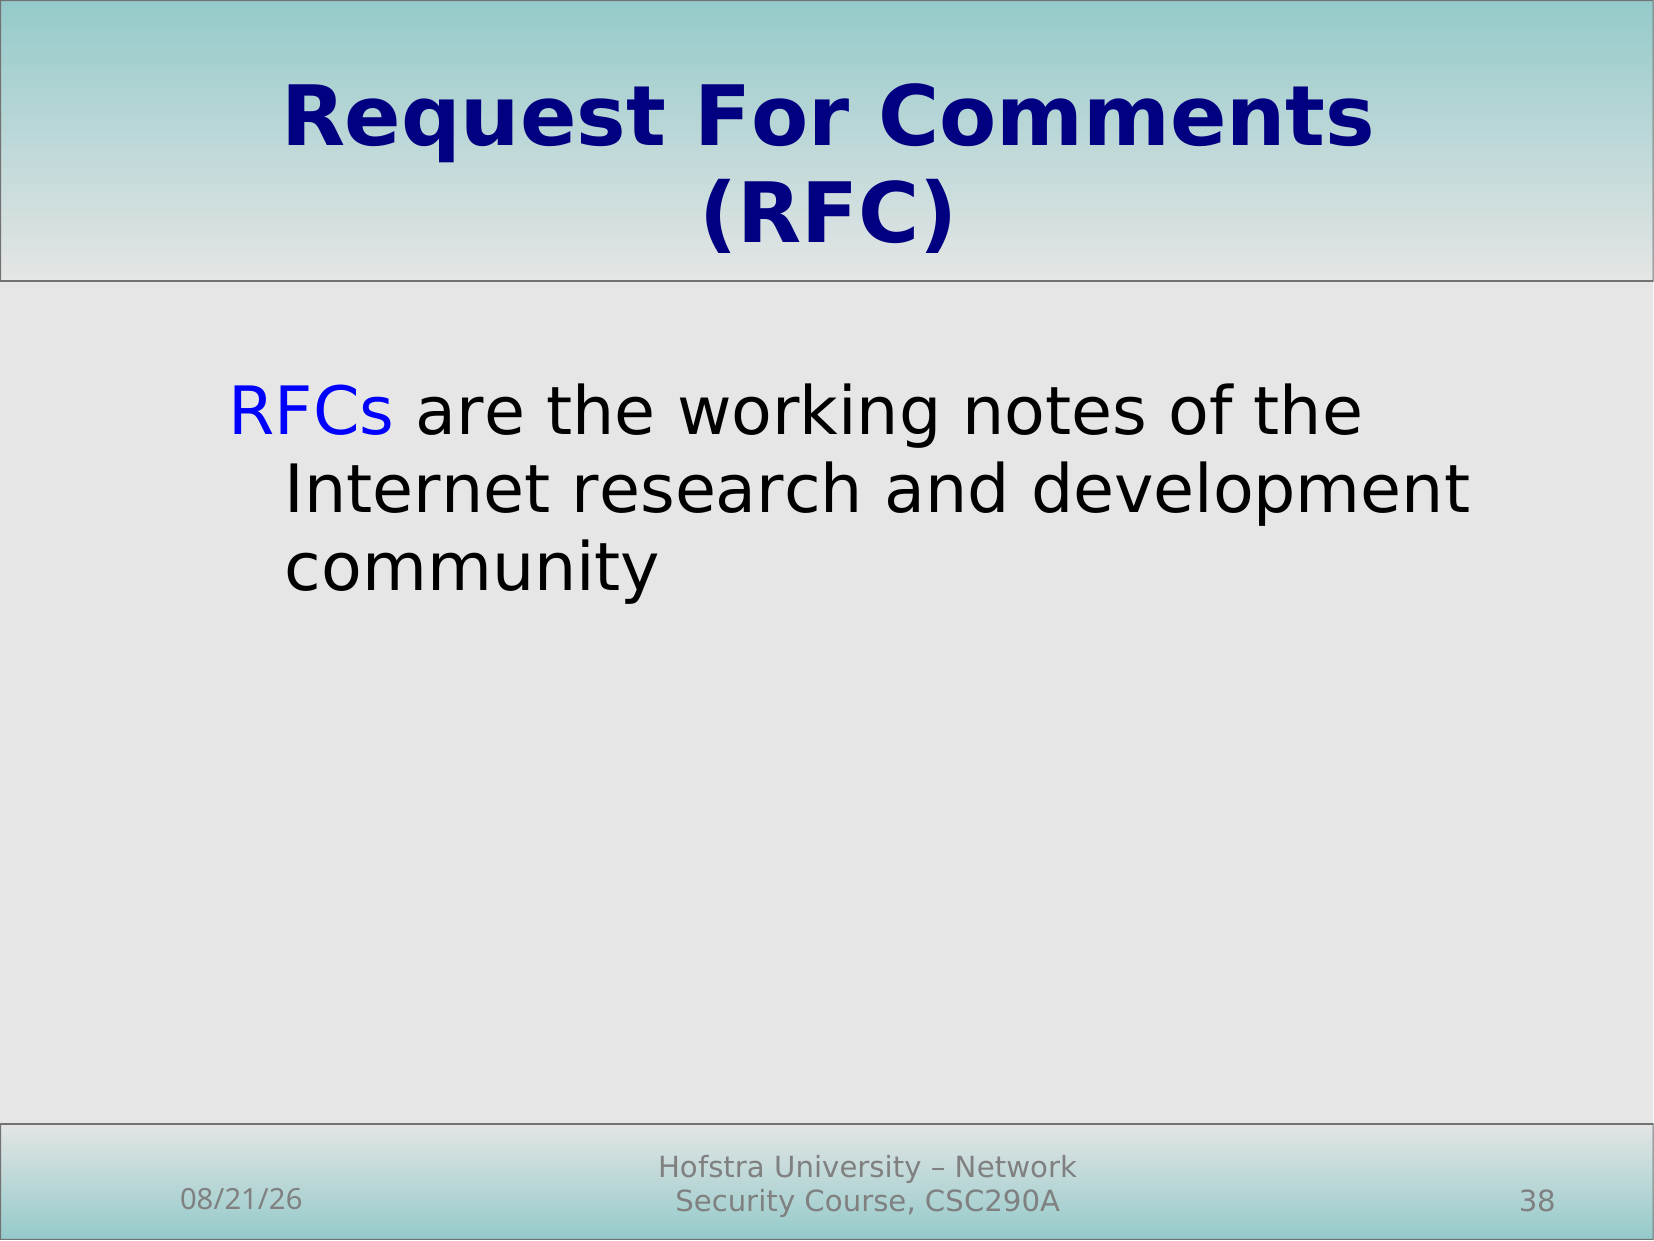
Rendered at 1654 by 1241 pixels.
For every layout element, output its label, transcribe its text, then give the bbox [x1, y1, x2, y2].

title Request For Comments (RFC) [123, 0, 1534, 271]
list RFCs are the working notes of the Internet research and development community [213, 364, 1620, 1109]
